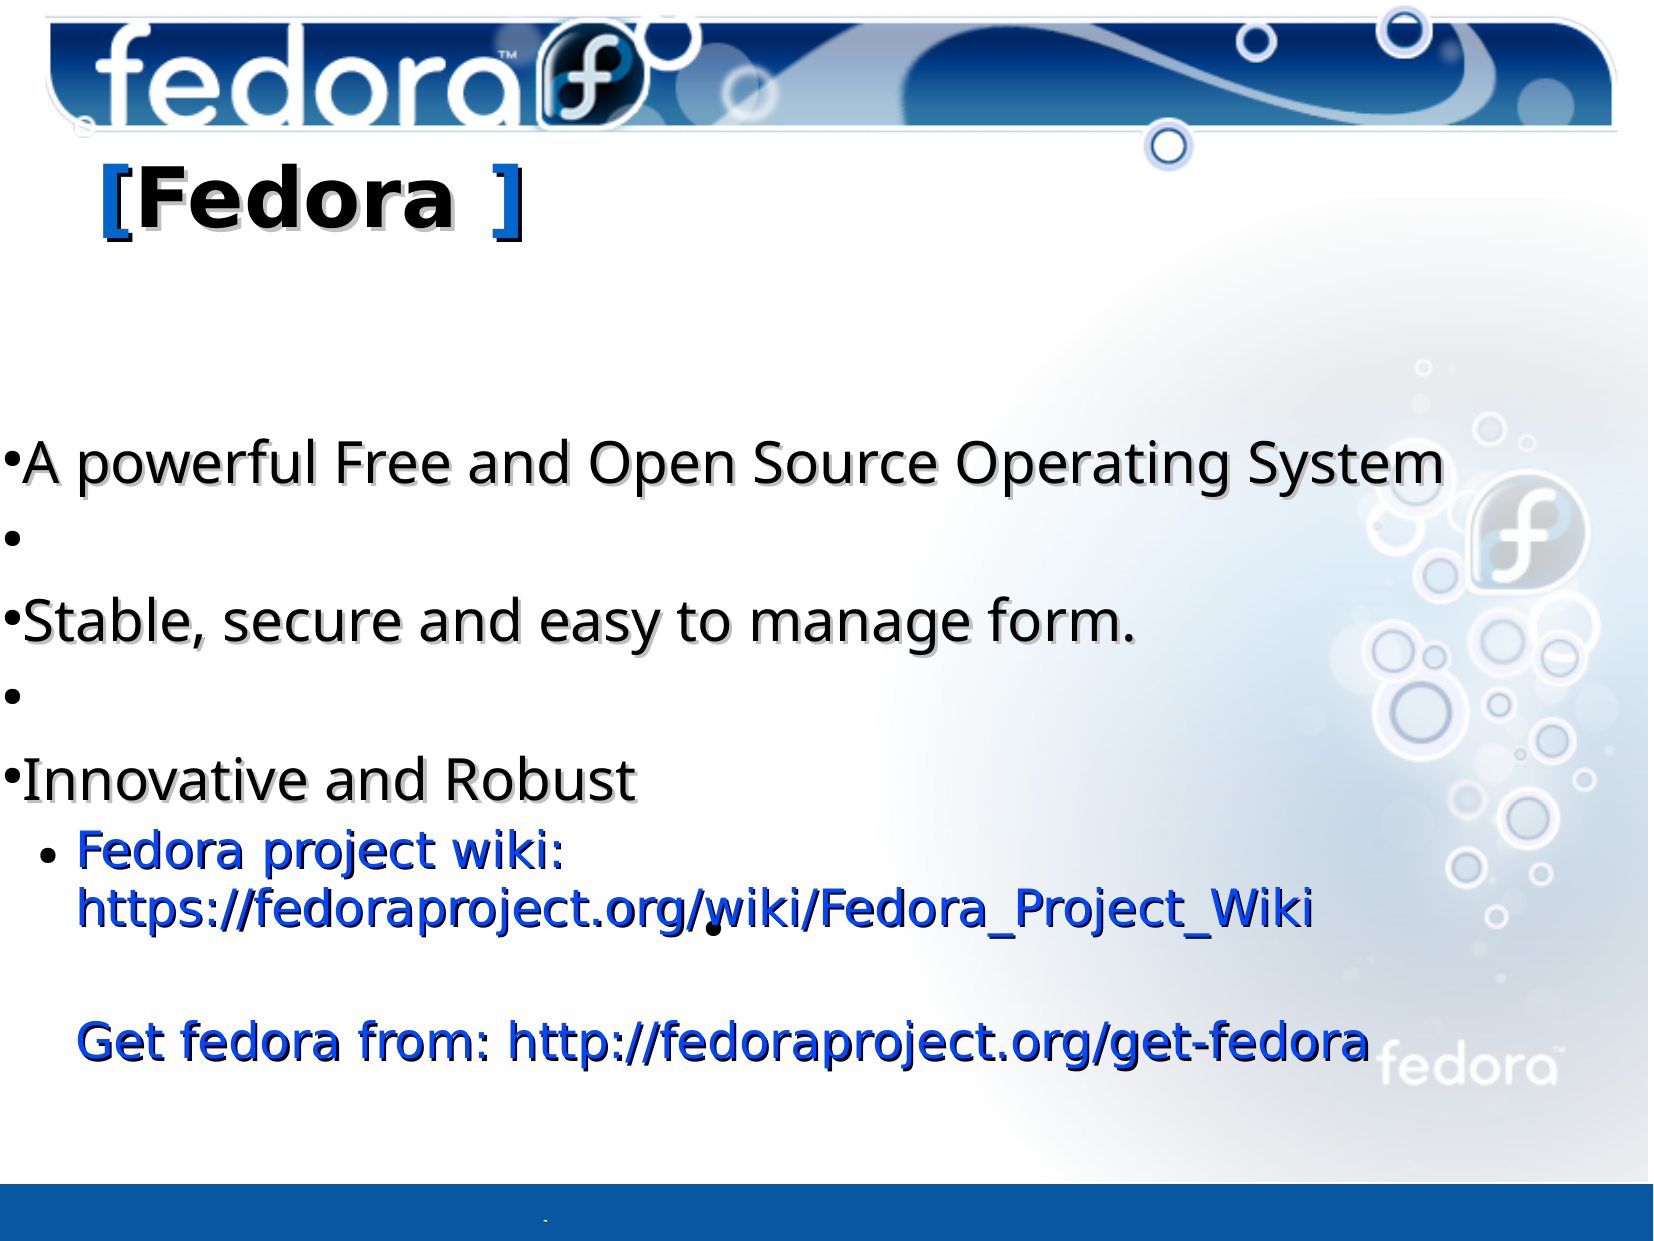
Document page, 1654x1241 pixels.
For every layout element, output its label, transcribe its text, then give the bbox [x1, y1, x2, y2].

picture [45, 2, 1618, 177]
picture [548, 198, 1648, 1182]
picture [0, 1184, 1654, 1241]
text_box Fedora project wiki: https://fedoraproject.org/wiki/Fedora_Project_Wiki [75, 820, 1501, 938]
text_box [Fedora ] [96, 150, 529, 248]
text_box A powerful Free and Open Source Operating System Stable, secure and easy to manage form. Innovative and Robust [2, 341, 1618, 884]
text_box Get fedora from: http://fedoraproject.org/get-fedora [75, 1012, 1501, 1071]
